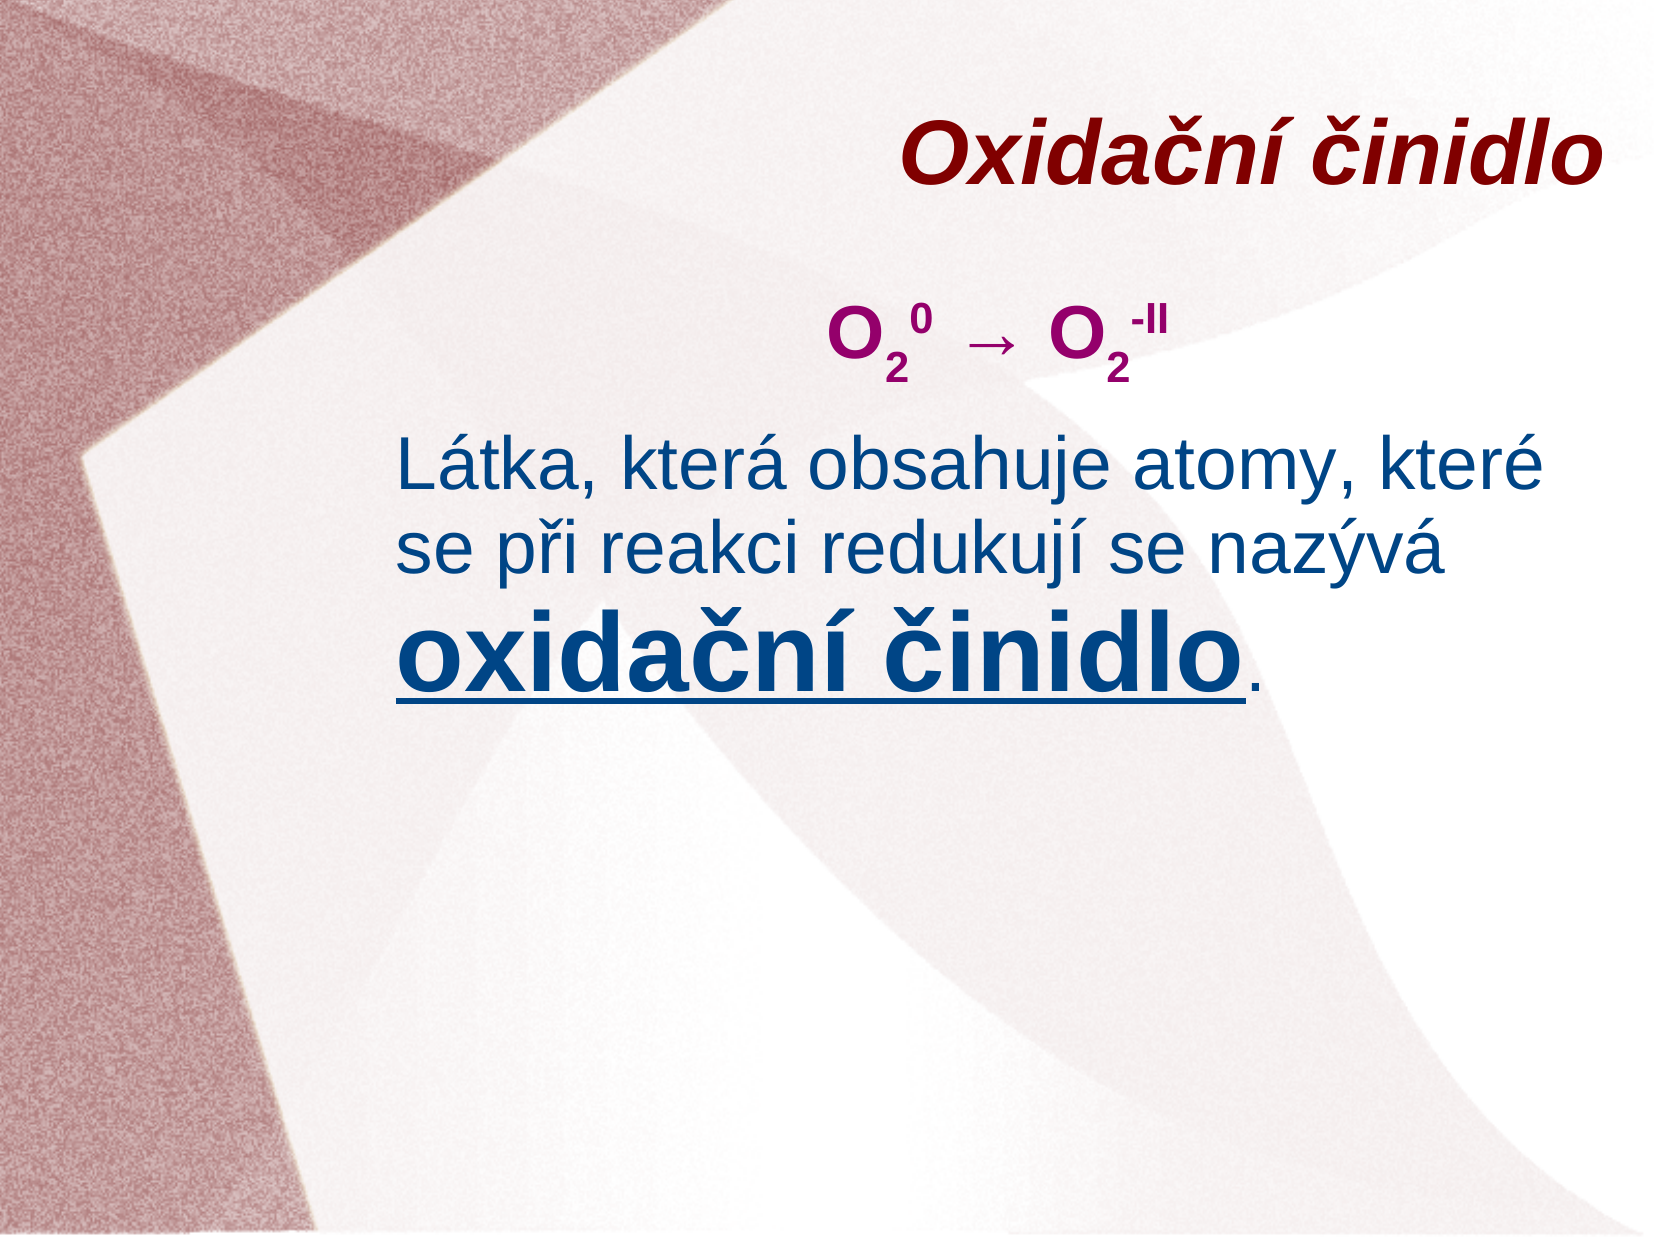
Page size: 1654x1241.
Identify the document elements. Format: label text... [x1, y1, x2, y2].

list O20 → O2-II Látka, která obsahuje atomy, které se při reakci redukují se nazývá oxidační činidlo. [324, 290, 1601, 1010]
title Oxidační činidlo [596, 49, 1607, 257]
picture [0, 0, 1654, 1241]
